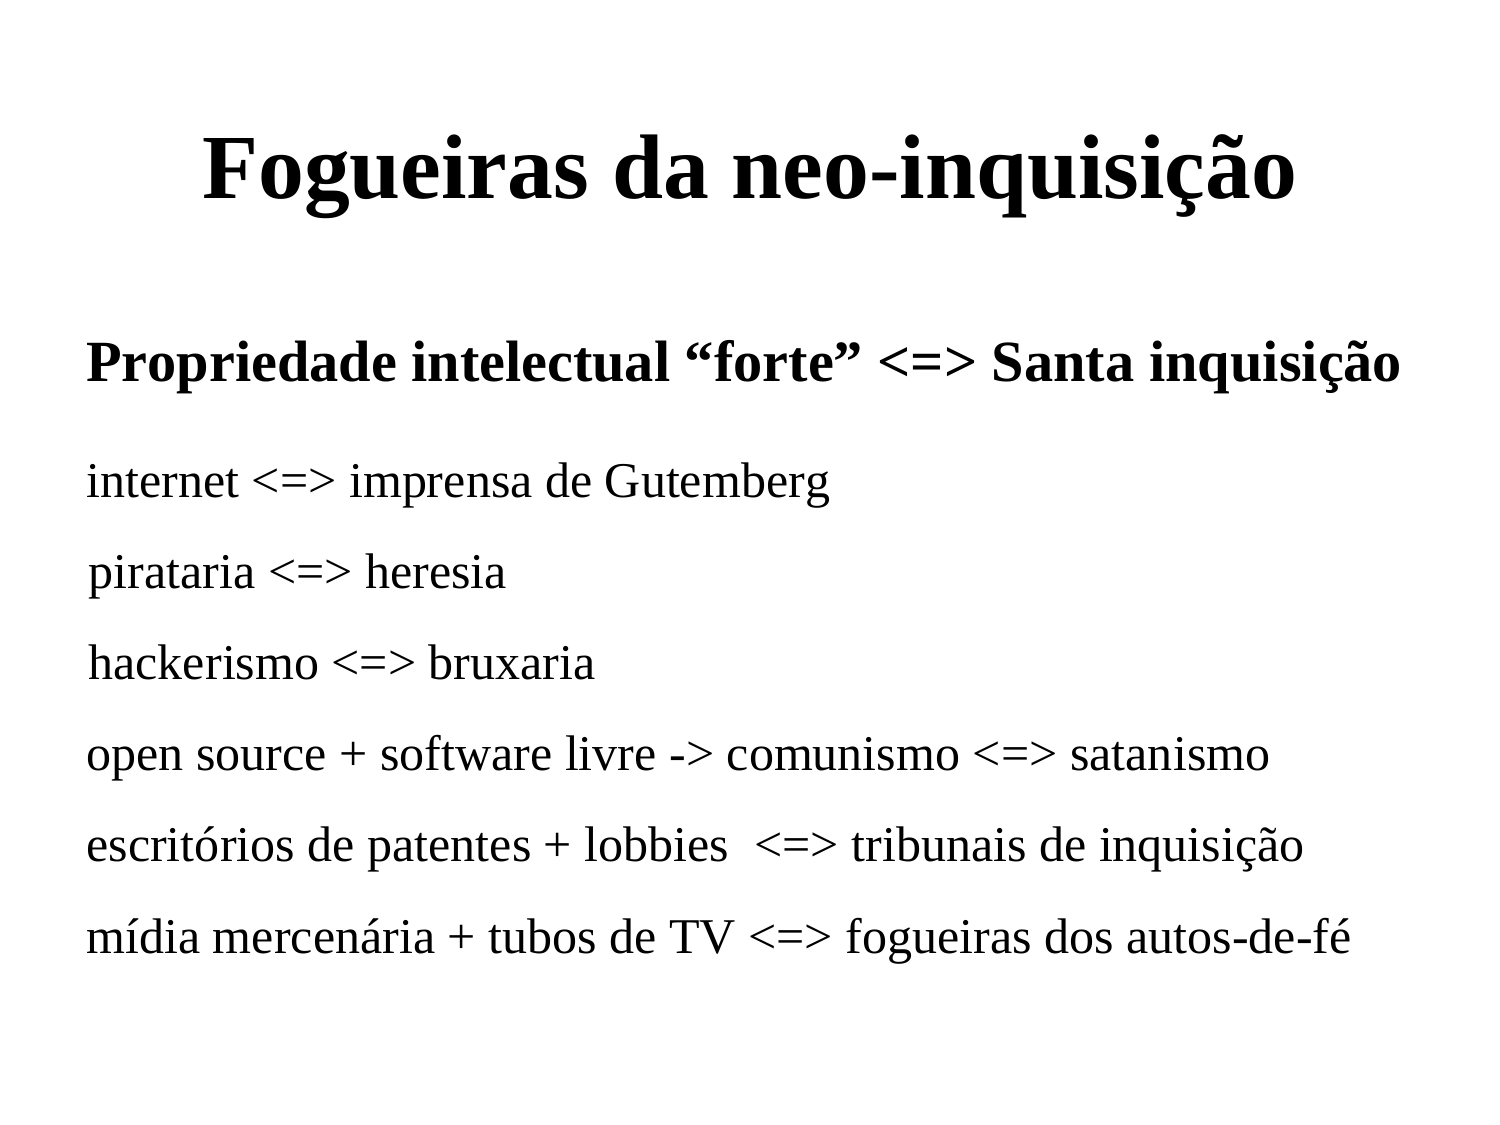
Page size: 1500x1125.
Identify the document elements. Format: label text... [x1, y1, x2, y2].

title Fogueiras da neo-inquisição [100, 70, 1401, 259]
text_box Propriedade intelectual “forte” <=> Santa inquisição internet <=> imprensa de Gutemberg pirataria <=> heresia hackerismo <=> bruxaria open source + software livre -> comunismo <=> satanismo escritórios de patentes + lobbies <=> tribunais de inquisição mídia mercenária + tubos de TV <=> fogueiras dos autos-de-fé [85, 324, 1500, 977]
